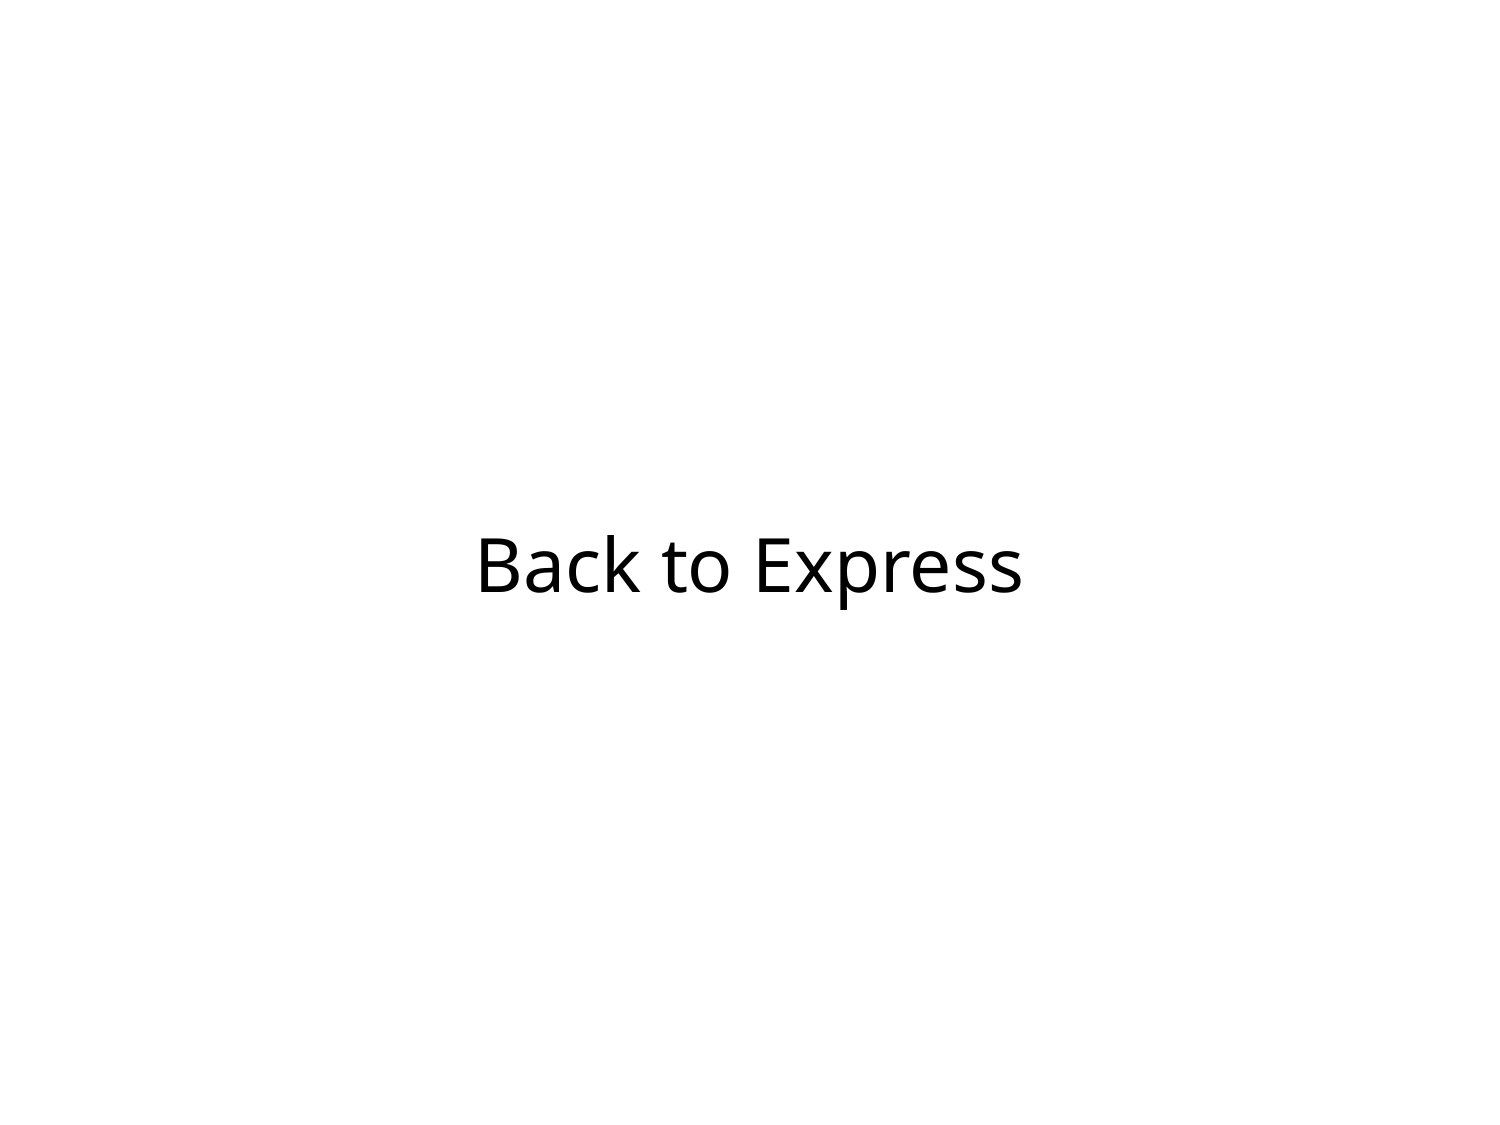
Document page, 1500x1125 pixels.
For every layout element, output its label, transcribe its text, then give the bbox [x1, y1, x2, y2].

title Back to Express [51, 470, 1449, 655]
